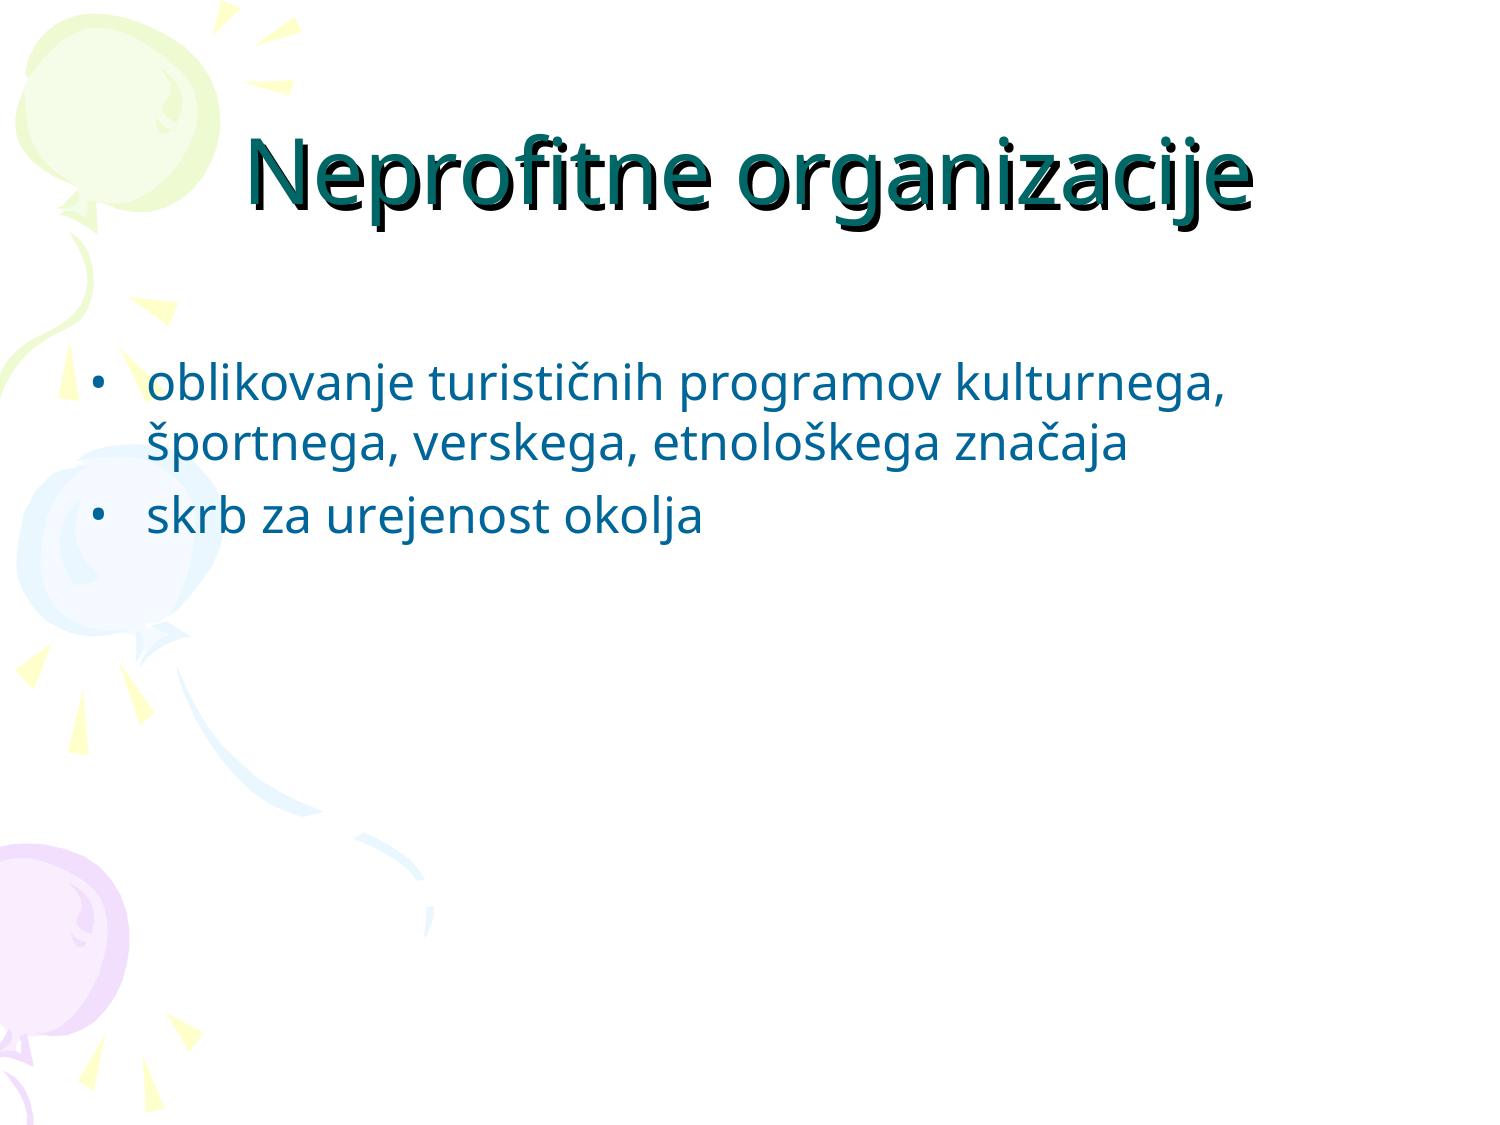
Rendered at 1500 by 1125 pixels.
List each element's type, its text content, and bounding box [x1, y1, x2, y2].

list oblikovanje turističnih programov kulturnega, športnega, verskega, etnološkega značaja skrb za urejenost okolja [75, 262, 1426, 994]
title Neprofitne organizacije [72, 16, 1426, 233]
